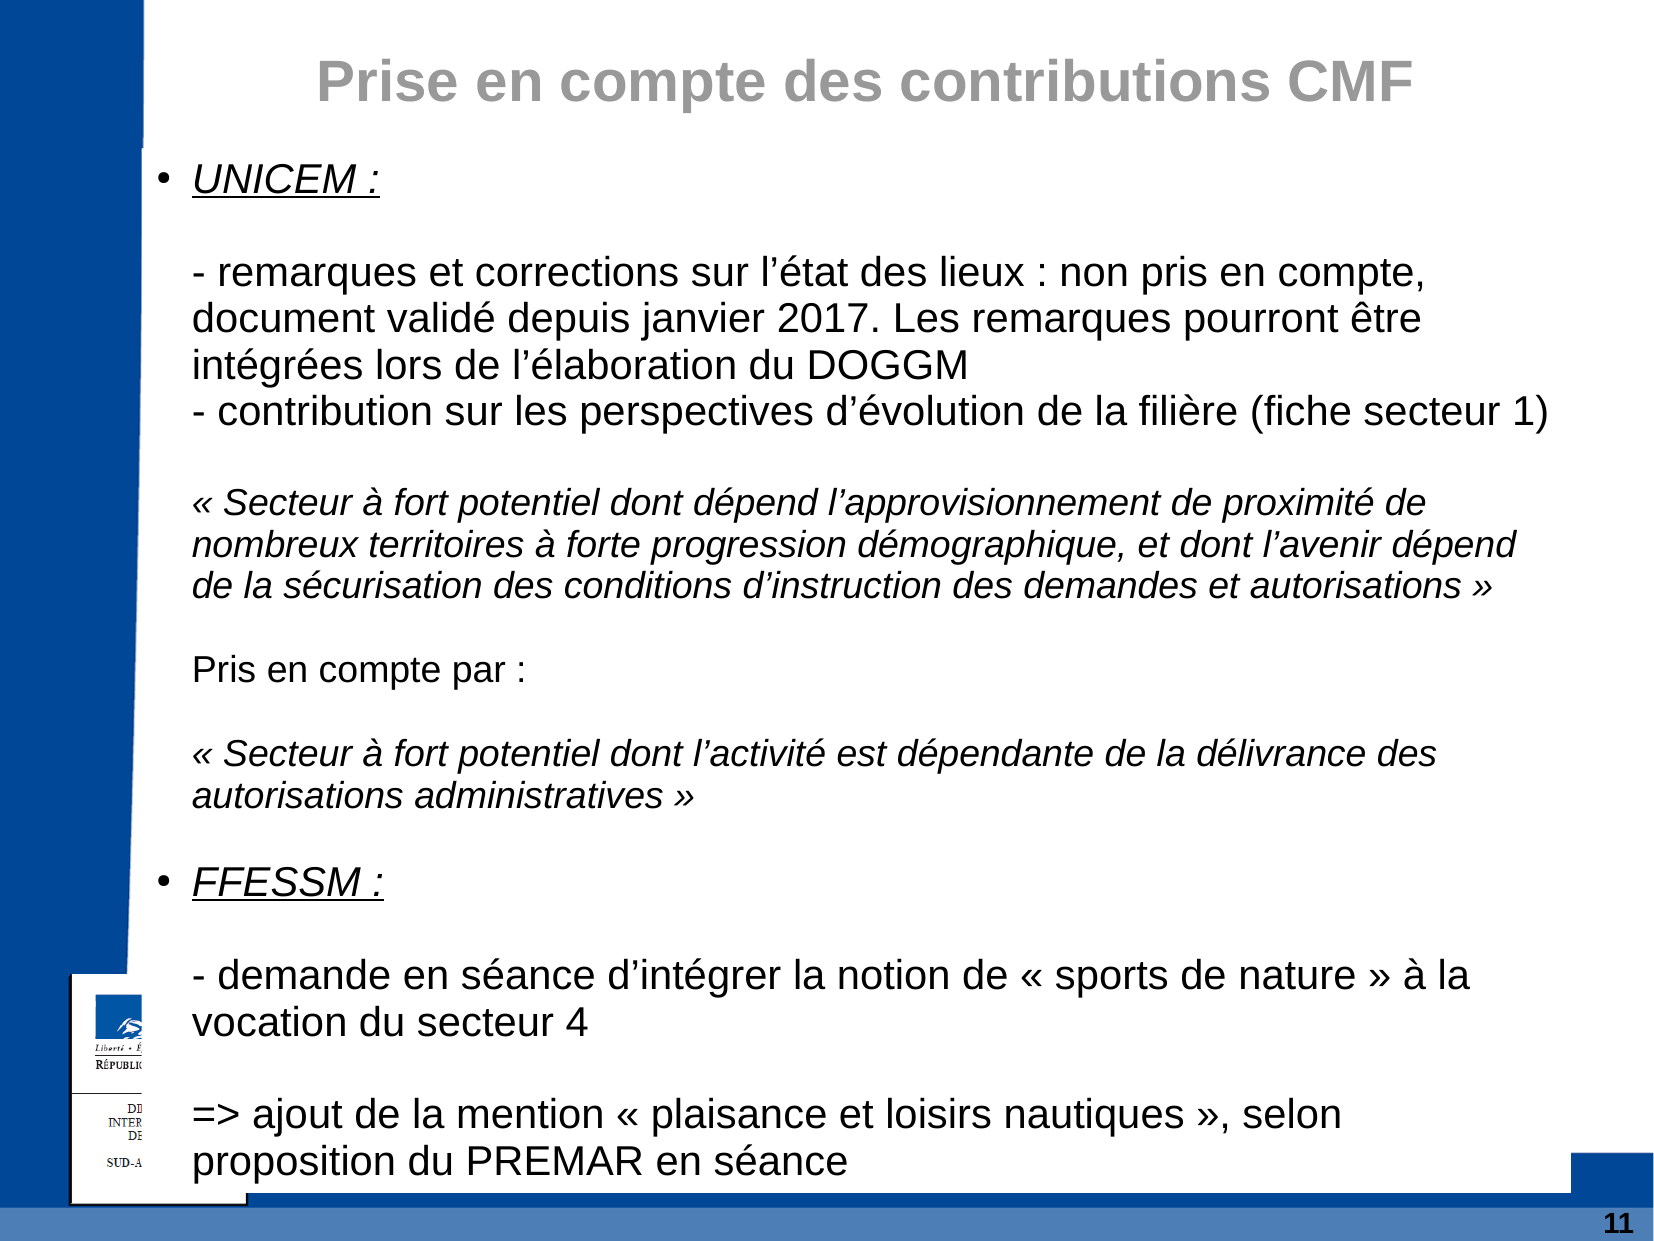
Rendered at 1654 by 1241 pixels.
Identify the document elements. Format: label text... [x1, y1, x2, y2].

text_box Prise en compte des contributions CMF [106, 41, 1642, 189]
text_box UNICEM : - remarques et corrections sur l’état des lieux : non pris en compte, document validé depuis janvier 2017. Les remarques pourront être intégrées lors de l’élaboration du DOGGM - contribution sur les perspectives d’évolution de la filière (fiche secteur 1) « Secteur à fort potentiel dont dépend l’approvisionnement de proximité de nombreux territoires à forte progression démographique, et dont l’avenir dépend de la sécurisation des conditions d’instruction des demandes et autorisations » Pris en compte par : « Secteur à fort potentiel dont l’activité est dépendante de la délivrance des autorisations administratives » FFESSM : - demande en séance d’intégrer la notion de « sports de nature » à la vocation du secteur 4 => ajout de la mention « plaisance et loisirs nautiques », selon proposition du PREMAR en séance [141, 148, 1571, 1193]
picture [0, 0, 1654, 1241]
